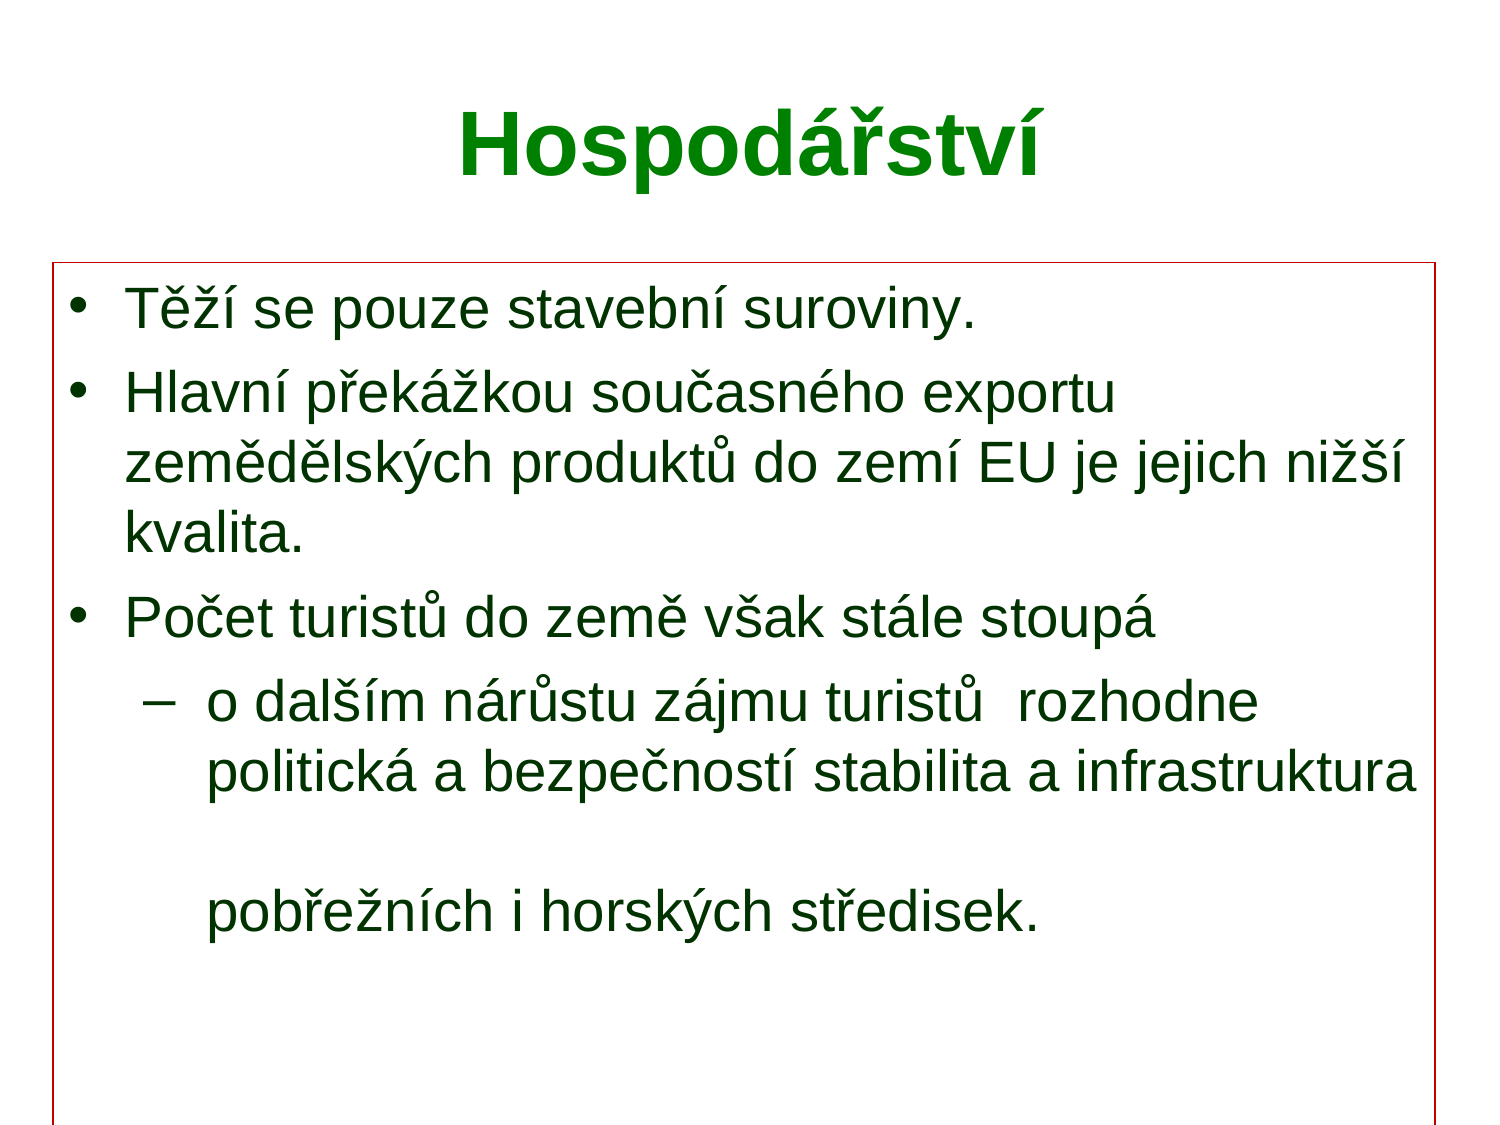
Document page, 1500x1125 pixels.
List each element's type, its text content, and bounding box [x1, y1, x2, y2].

title Hospodářství [75, 45, 1426, 233]
list Těží se pouze stavební suroviny. Hlavní překážkou současného exportu zemědělských produktů do zemí EU je jejich nižší kvalita. Počet turistů do země však stále stoupá o dalším nárůstu zájmu turistů rozhodne politická a bezpečností stabilita a infrastruktura pobřežních i horských středisek. [53, 262, 1436, 1125]
